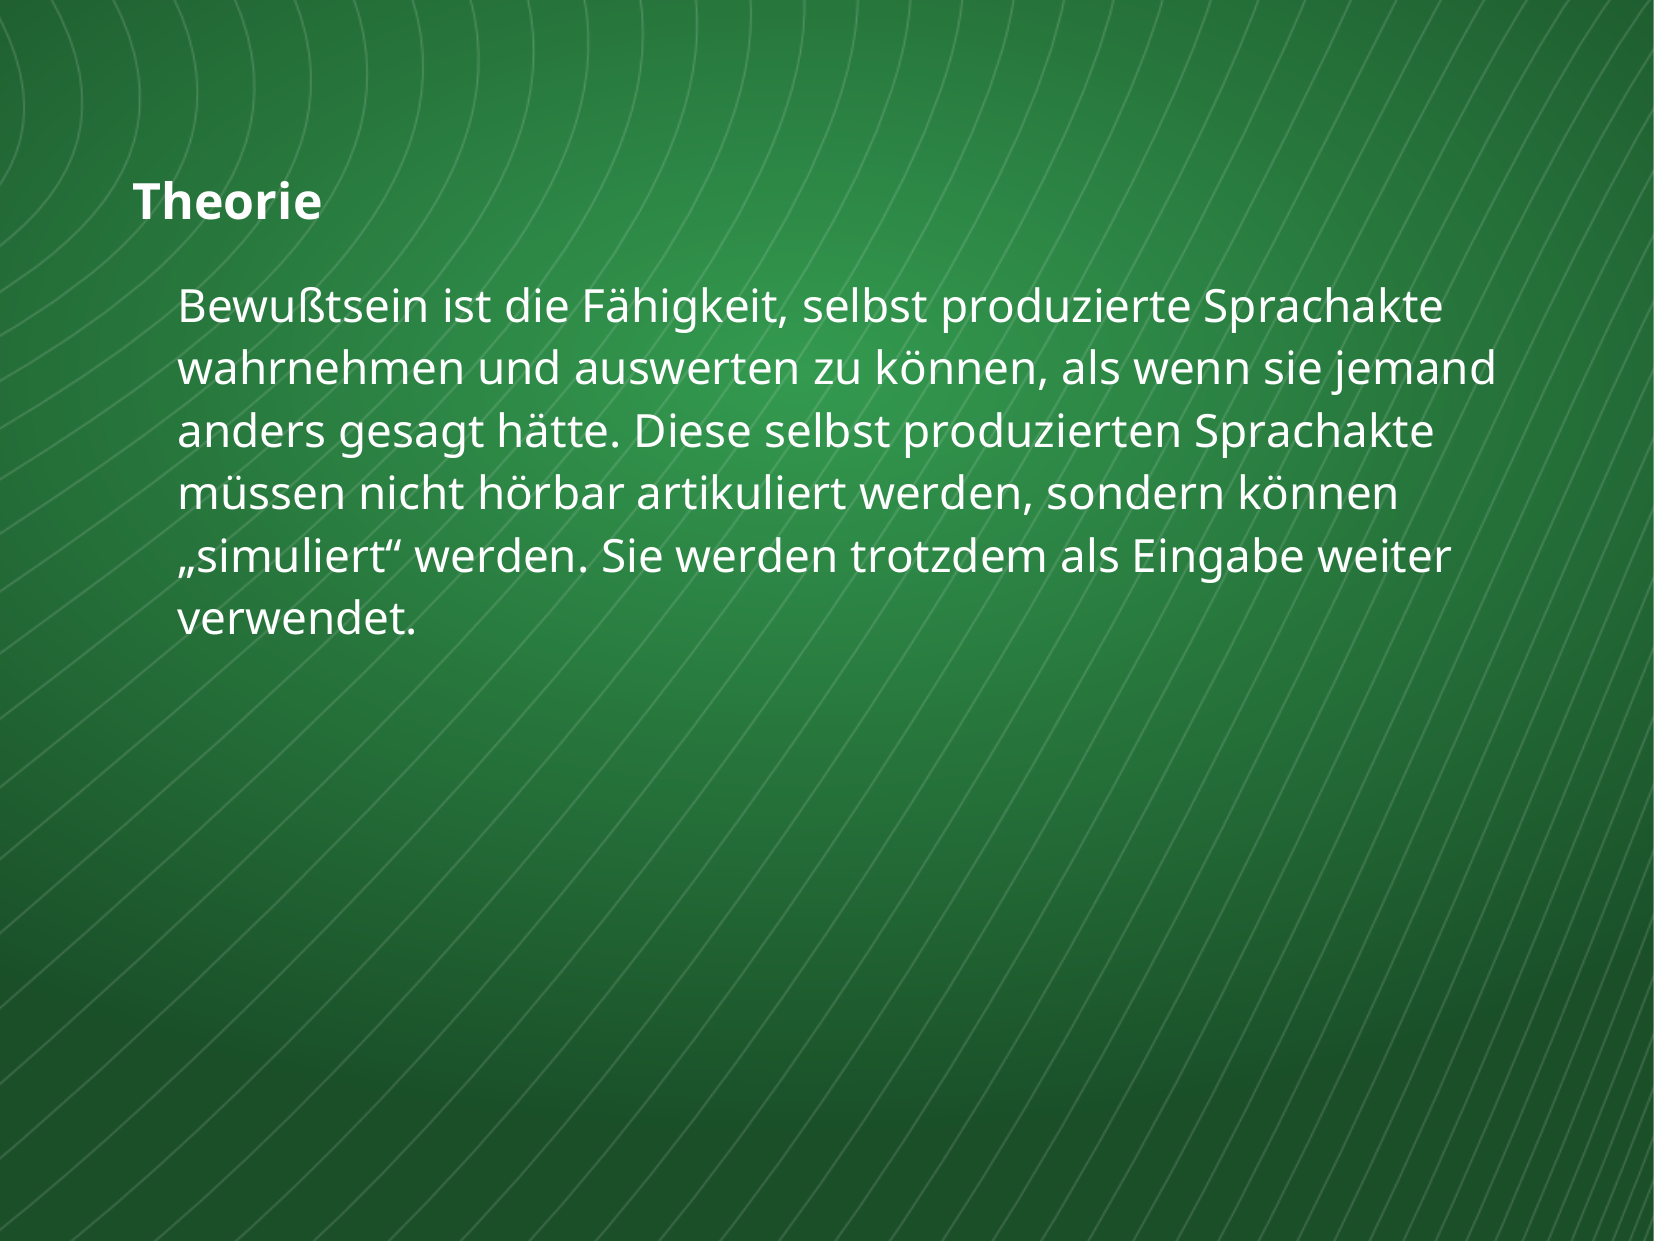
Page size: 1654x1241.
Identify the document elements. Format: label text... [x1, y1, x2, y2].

picture [0, 0, 1654, 1241]
text_box Bewußtsein ist die Fähigkeit, selbst produzierte Sprachakte wahrnehmen und auswerten zu können, als wenn sie jemand anders gesagt hätte. Diese selbst produzierten Sprachakte müssen nicht hörbar artikuliert werden, sondern können „simuliert“ werden. Sie werden trotzdem als Eingabe weiter verwendet. [162, 265, 1536, 623]
text_box Theorie [118, 158, 331, 237]
